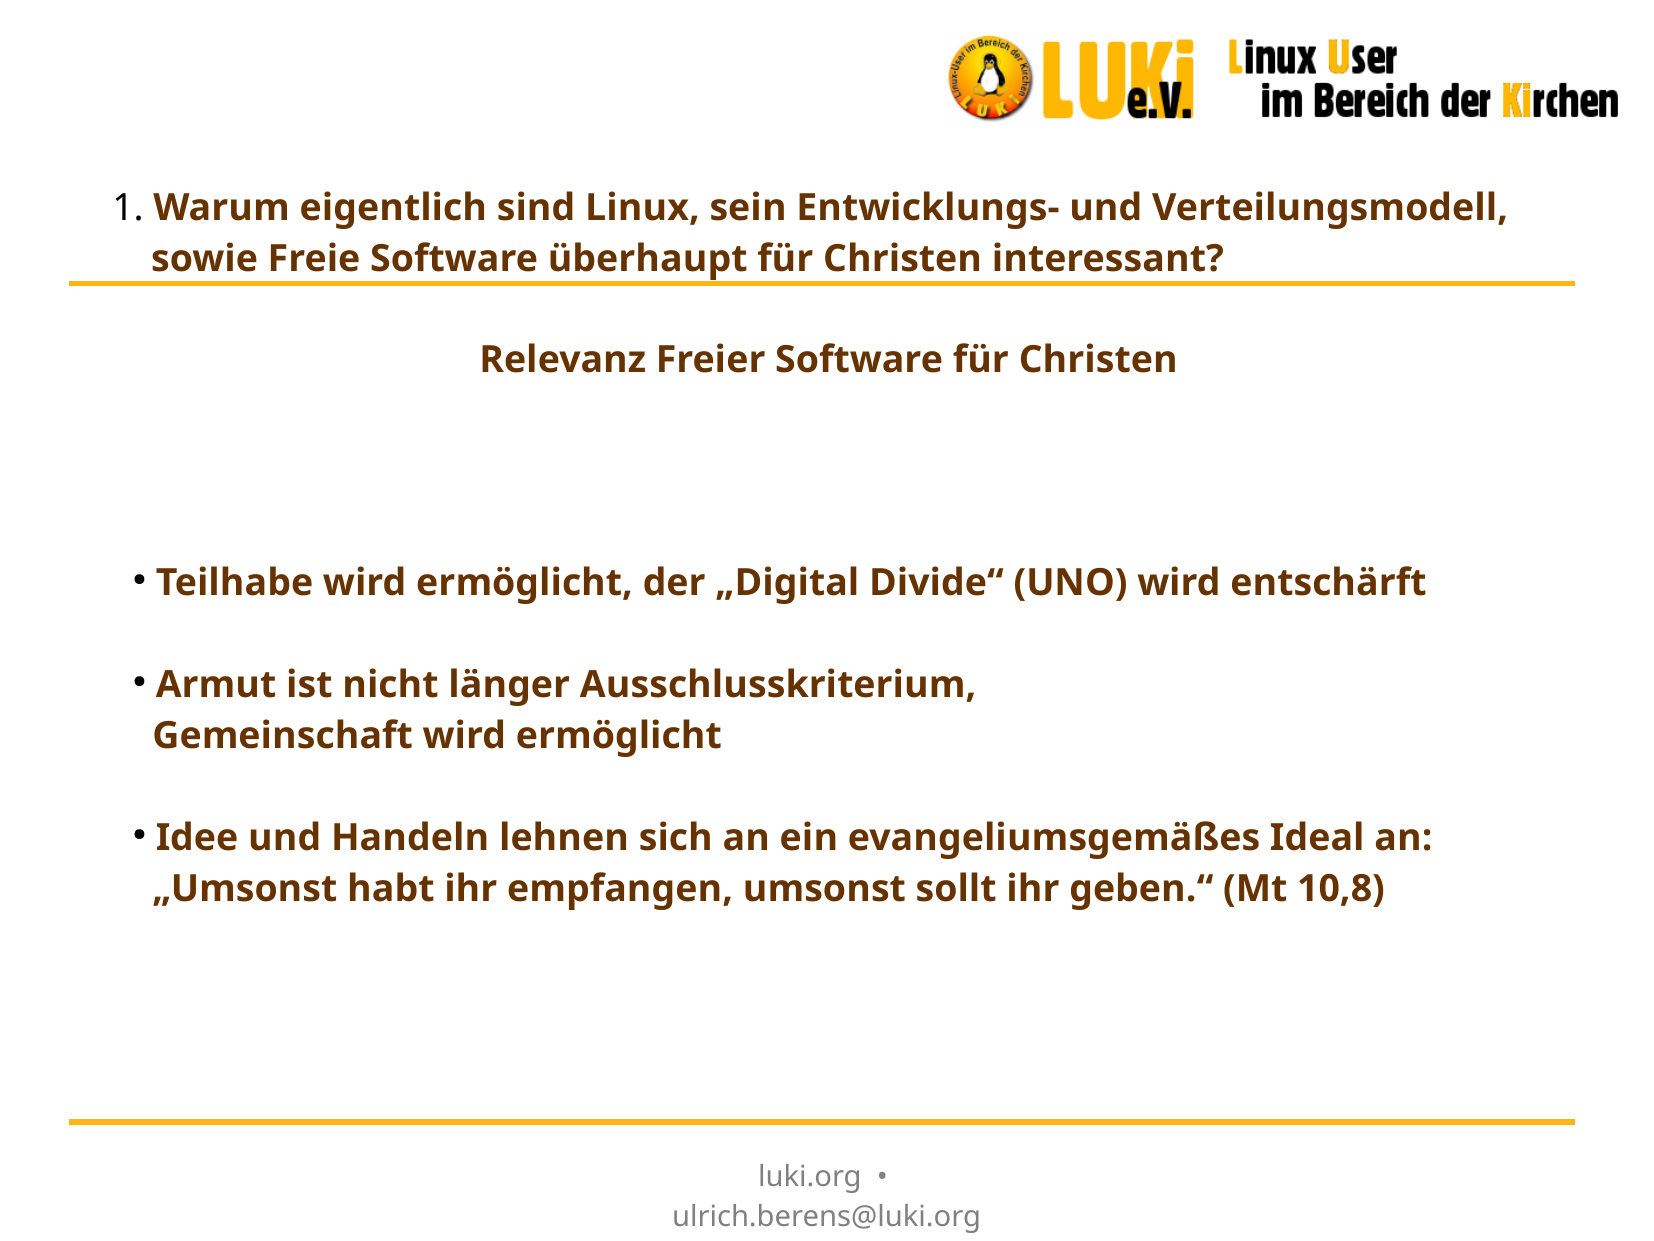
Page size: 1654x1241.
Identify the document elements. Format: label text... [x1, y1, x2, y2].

text_box luki.org • ulrich.berens@luki.org [590, 1144, 1063, 1201]
text_box Relevanz Freier Software für Christen [464, 324, 1241, 384]
text_box Warum eigentlich sind Linux, sein Entwicklungs- und Verteilungsmodell, sowie Freie Software überhaupt für Christen interessant? [88, 172, 1625, 276]
text_box Teilhabe wird ermöglicht, der „Digital Divide“ (UNO) wird entschärft Armut ist nicht länger Ausschlusskriterium, Gemeinschaft wird ermöglicht Idee und Handeln lehnen sich an ein evangeliumsgemäßes Ideal an: „Umsonst habt ihr empfangen, umsonst sollt ihr geben.“ (Mt 10,8) [118, 547, 1477, 871]
picture [944, 29, 1625, 130]
